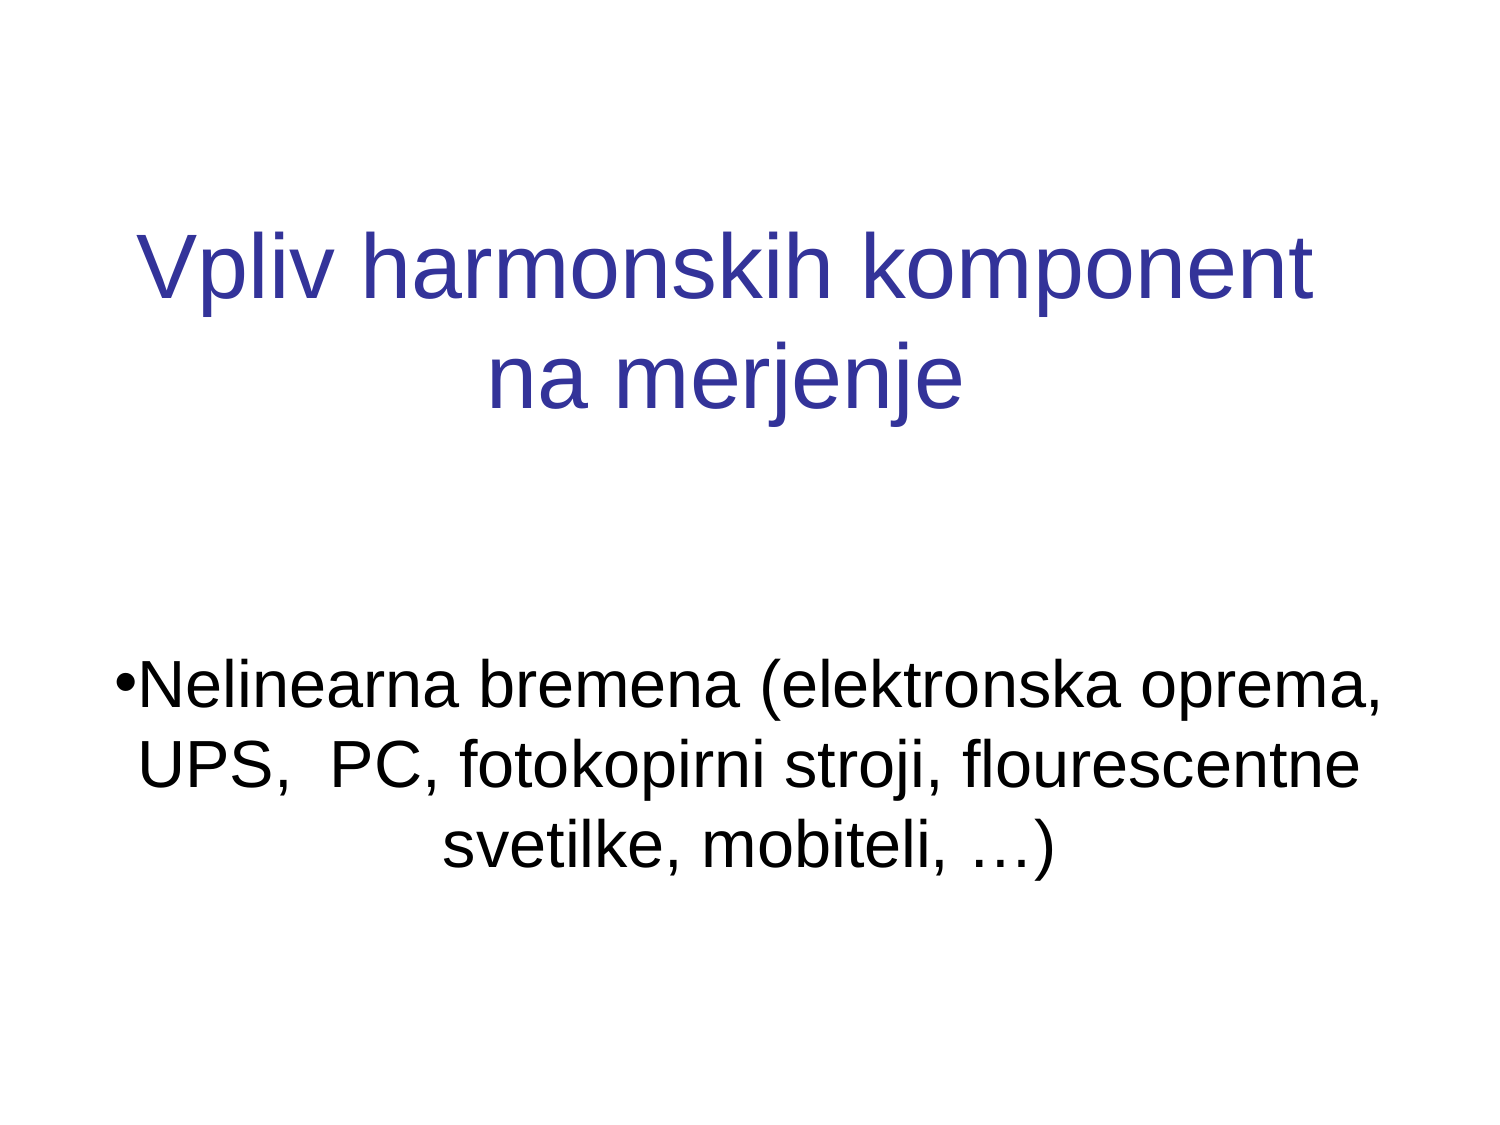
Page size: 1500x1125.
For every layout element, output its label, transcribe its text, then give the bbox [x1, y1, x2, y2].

subtitle Nelinearna bremena (elektronska oprema, UPS, PC, fotokopirni stroji, flourescentne svetilke, mobiteli, …) [53, 633, 1447, 925]
title Vpliv harmonskih komponent na merjenje [88, 196, 1364, 438]
